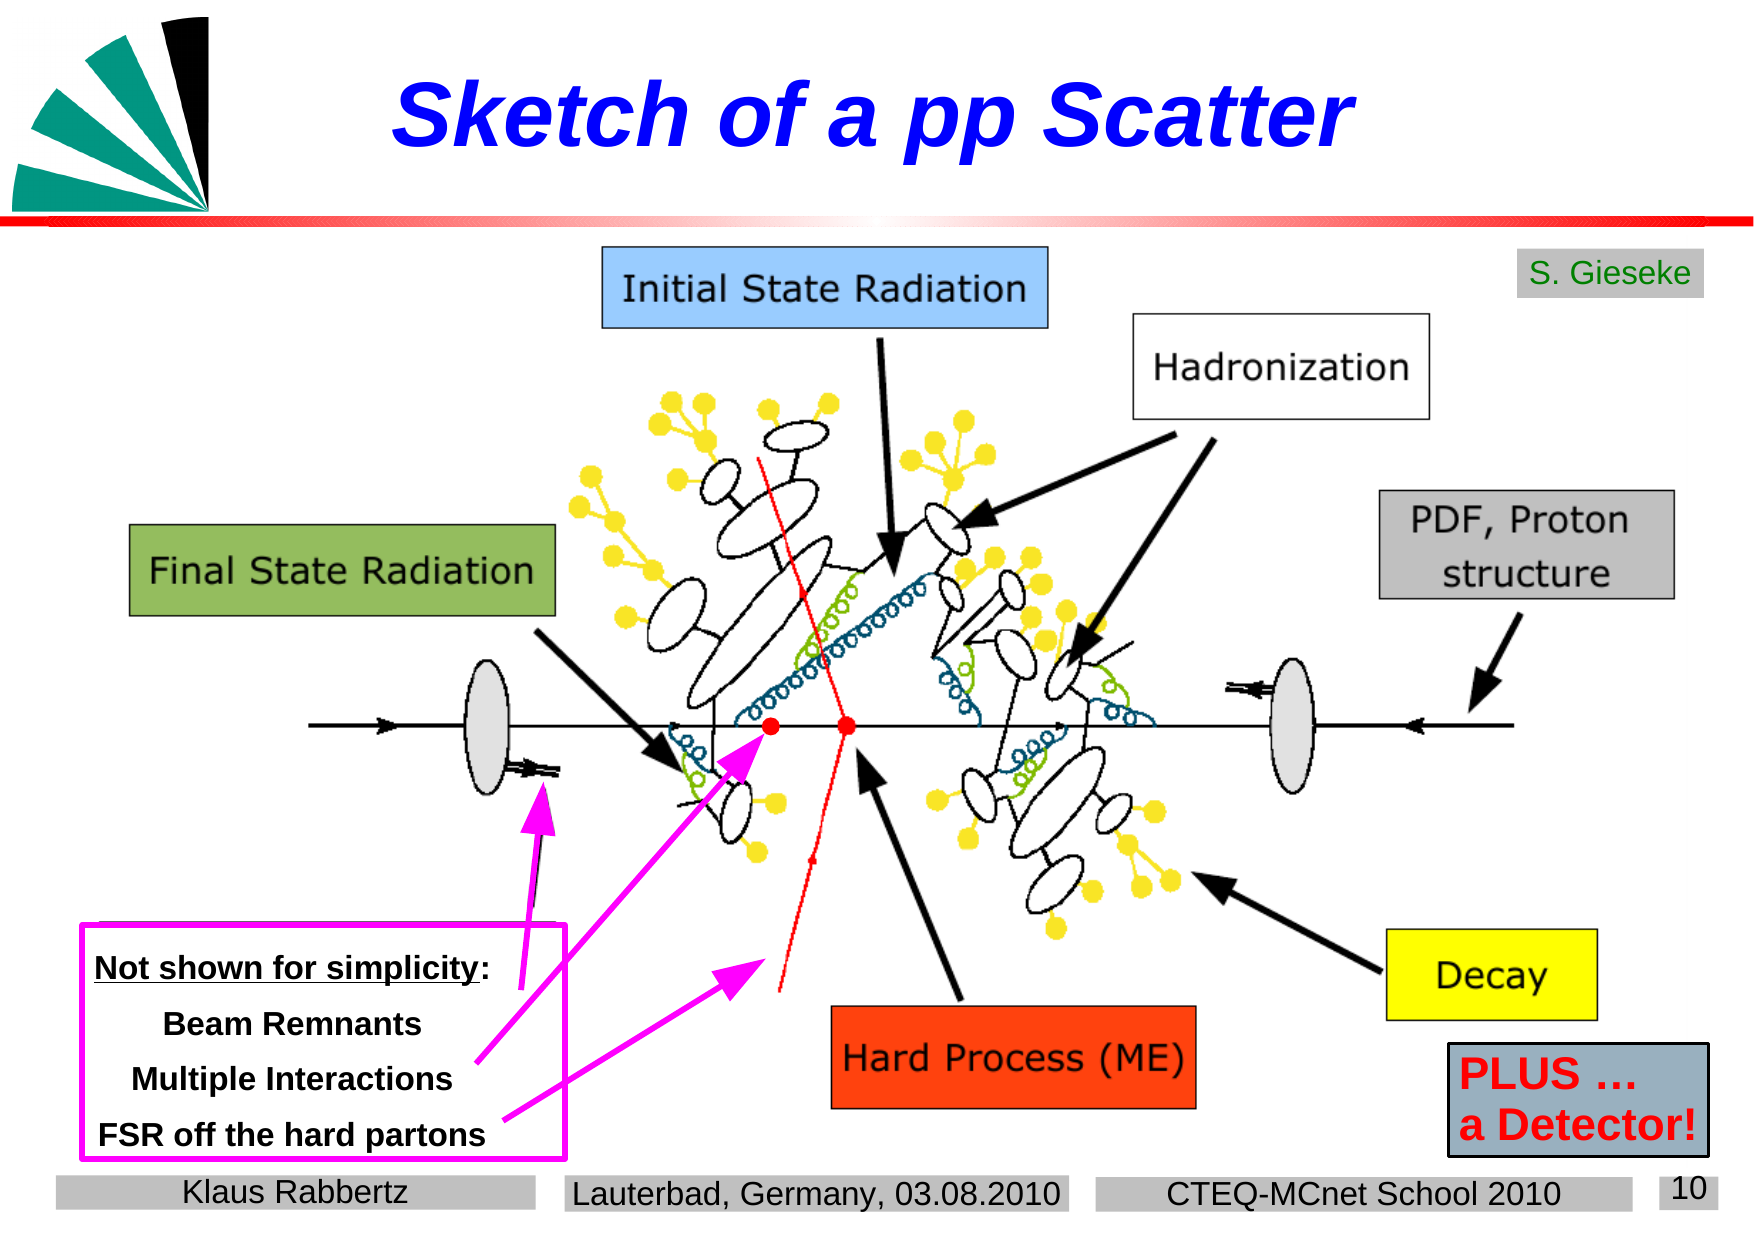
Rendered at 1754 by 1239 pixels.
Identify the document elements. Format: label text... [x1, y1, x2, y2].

picture [85, 1151, 562, 1156]
title Sketch of a pp Scatter [220, 16, 1525, 213]
text_box [761, 717, 780, 736]
picture [85, 235, 1688, 1168]
text_box PLUS … a Detector! [1448, 1043, 1709, 1157]
text_box Not shown for simplicity: Beam Remnants Multiple Interactions FSR off the hard partons [82, 925, 565, 1151]
picture [12, 17, 209, 214]
text_box S. Gieseke [1517, 248, 1704, 298]
